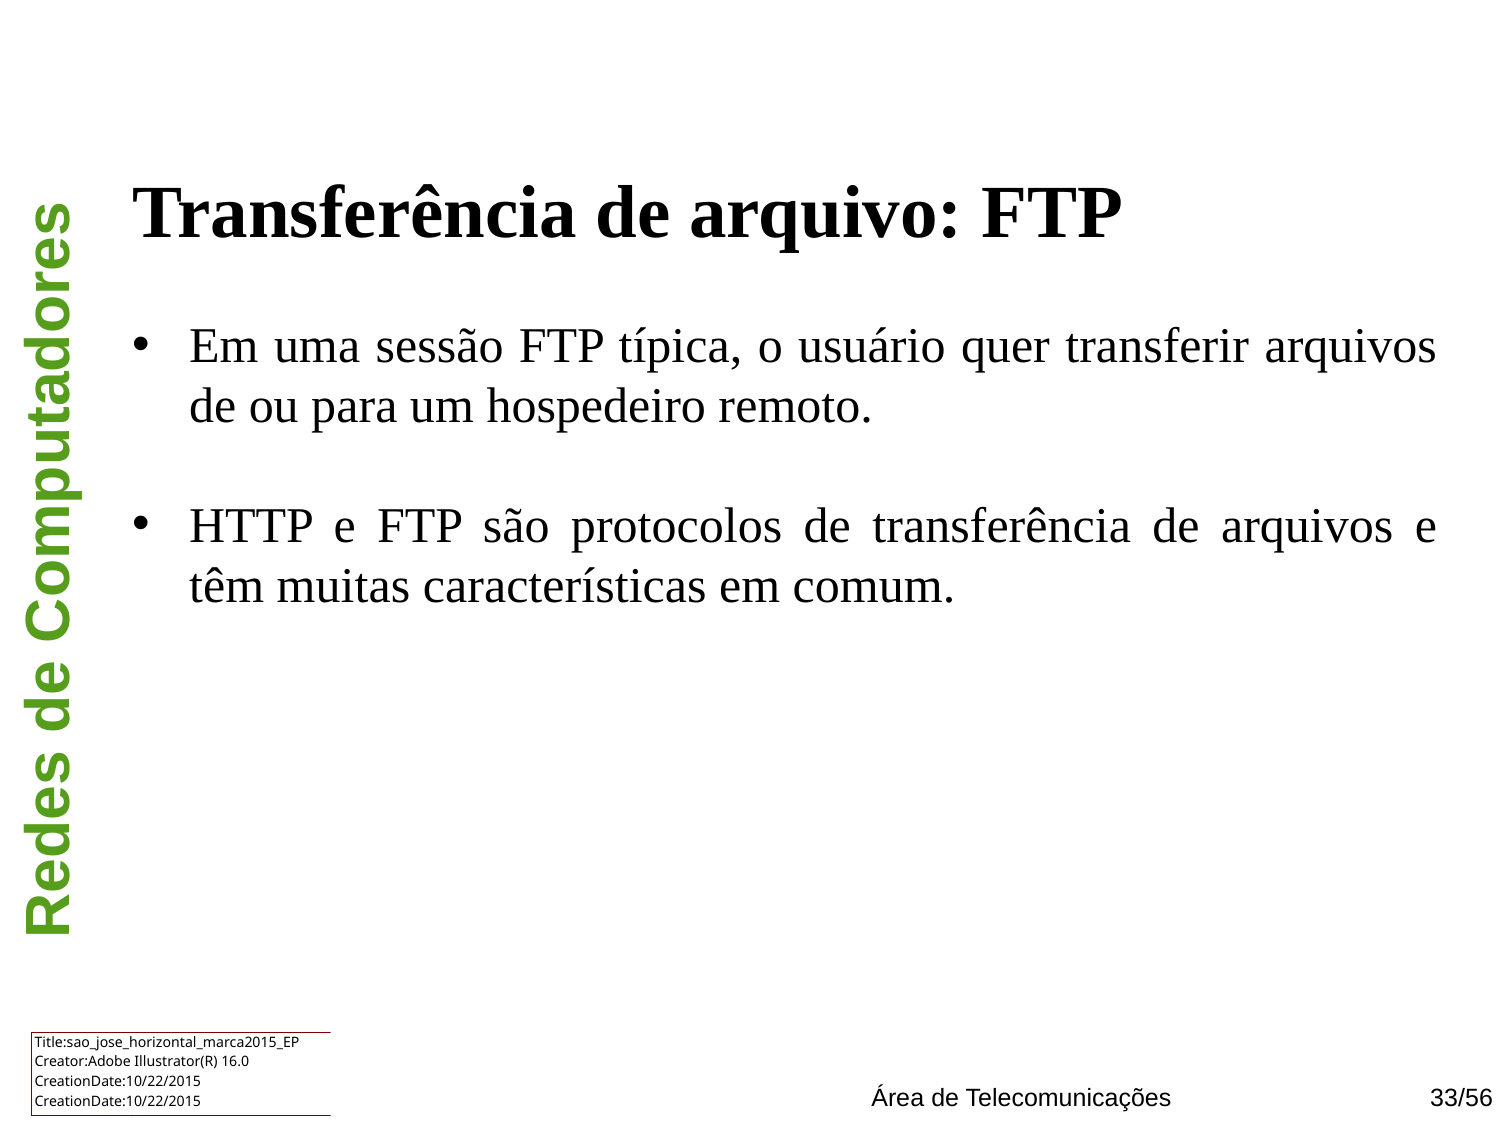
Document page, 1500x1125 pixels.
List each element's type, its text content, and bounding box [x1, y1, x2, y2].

text_box Transferência de arquivo: FTP Em uma sessão FTP típica, o usuário quer transferir arquivos de ou para um hospedeiro remoto. HTTP e FTP são protocolos de transferência de arquivos e têm muitas características em comum. [118, 35, 1453, 1125]
